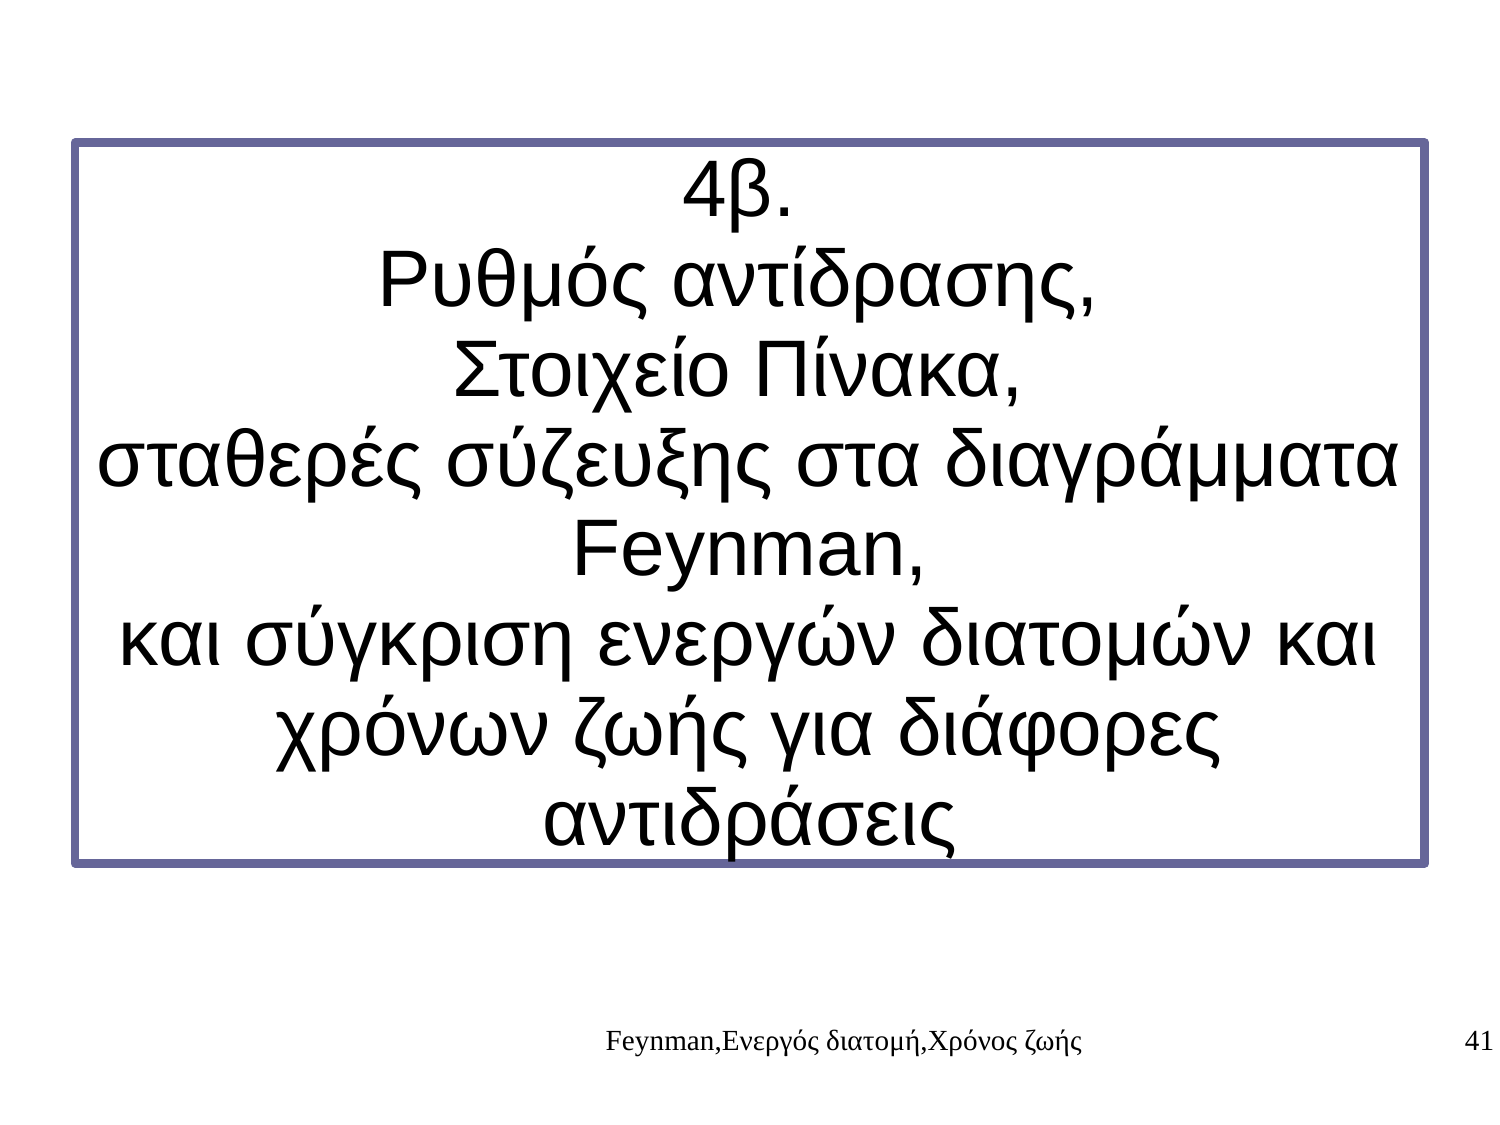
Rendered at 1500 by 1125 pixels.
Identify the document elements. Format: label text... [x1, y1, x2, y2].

title 4β. Pυθμός αντίδρασης, Στοιχείο Πίνακα, σταθερές σύζευξης στα διαγράμματα Feynman, και σύγκριση ενεργών διατομών και χρόνων ζωής για διάφορες αντιδράσεις [75, 142, 1425, 864]
